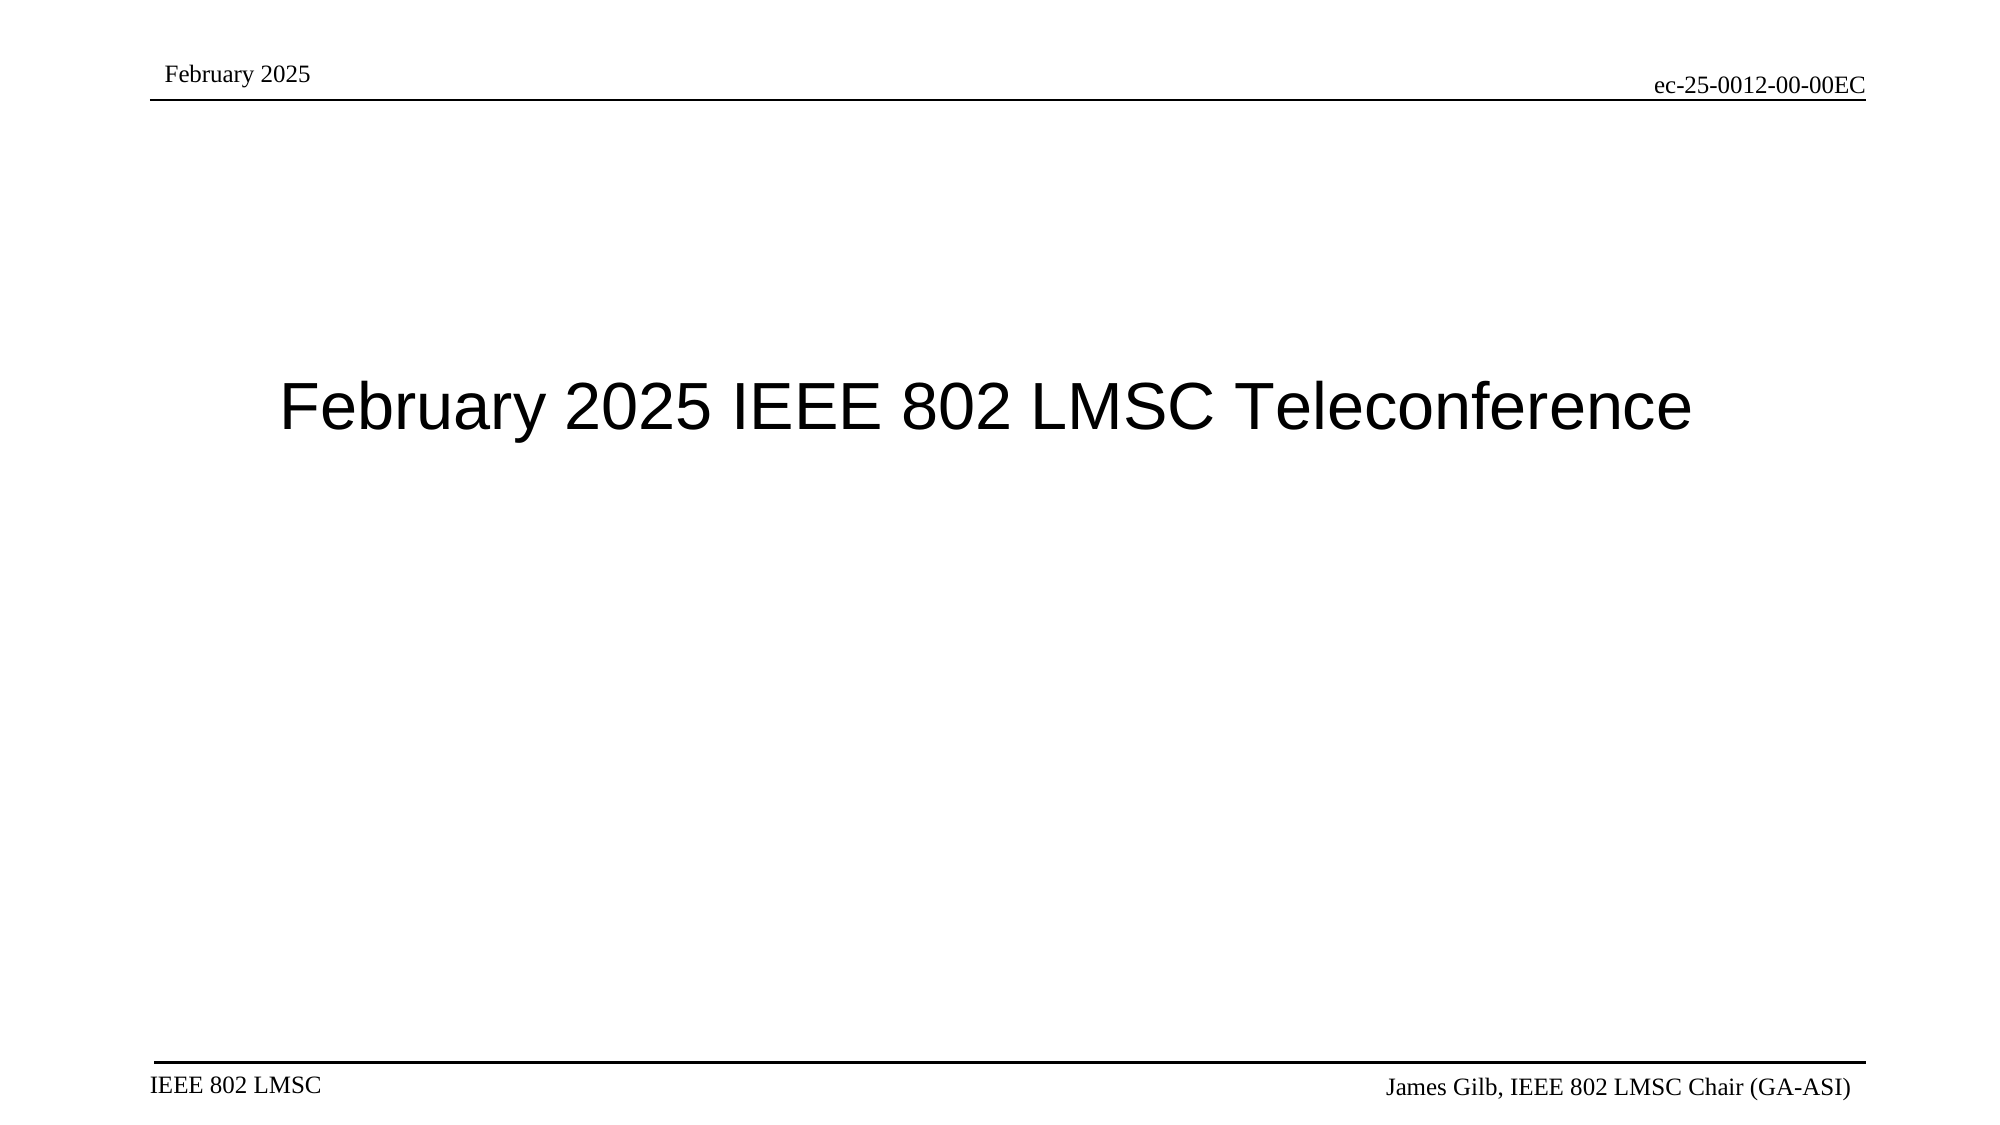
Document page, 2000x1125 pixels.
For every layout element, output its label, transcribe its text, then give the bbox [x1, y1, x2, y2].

subtitle February 2025 IEEE 802 LMSC Teleconference [112, 112, 1863, 693]
